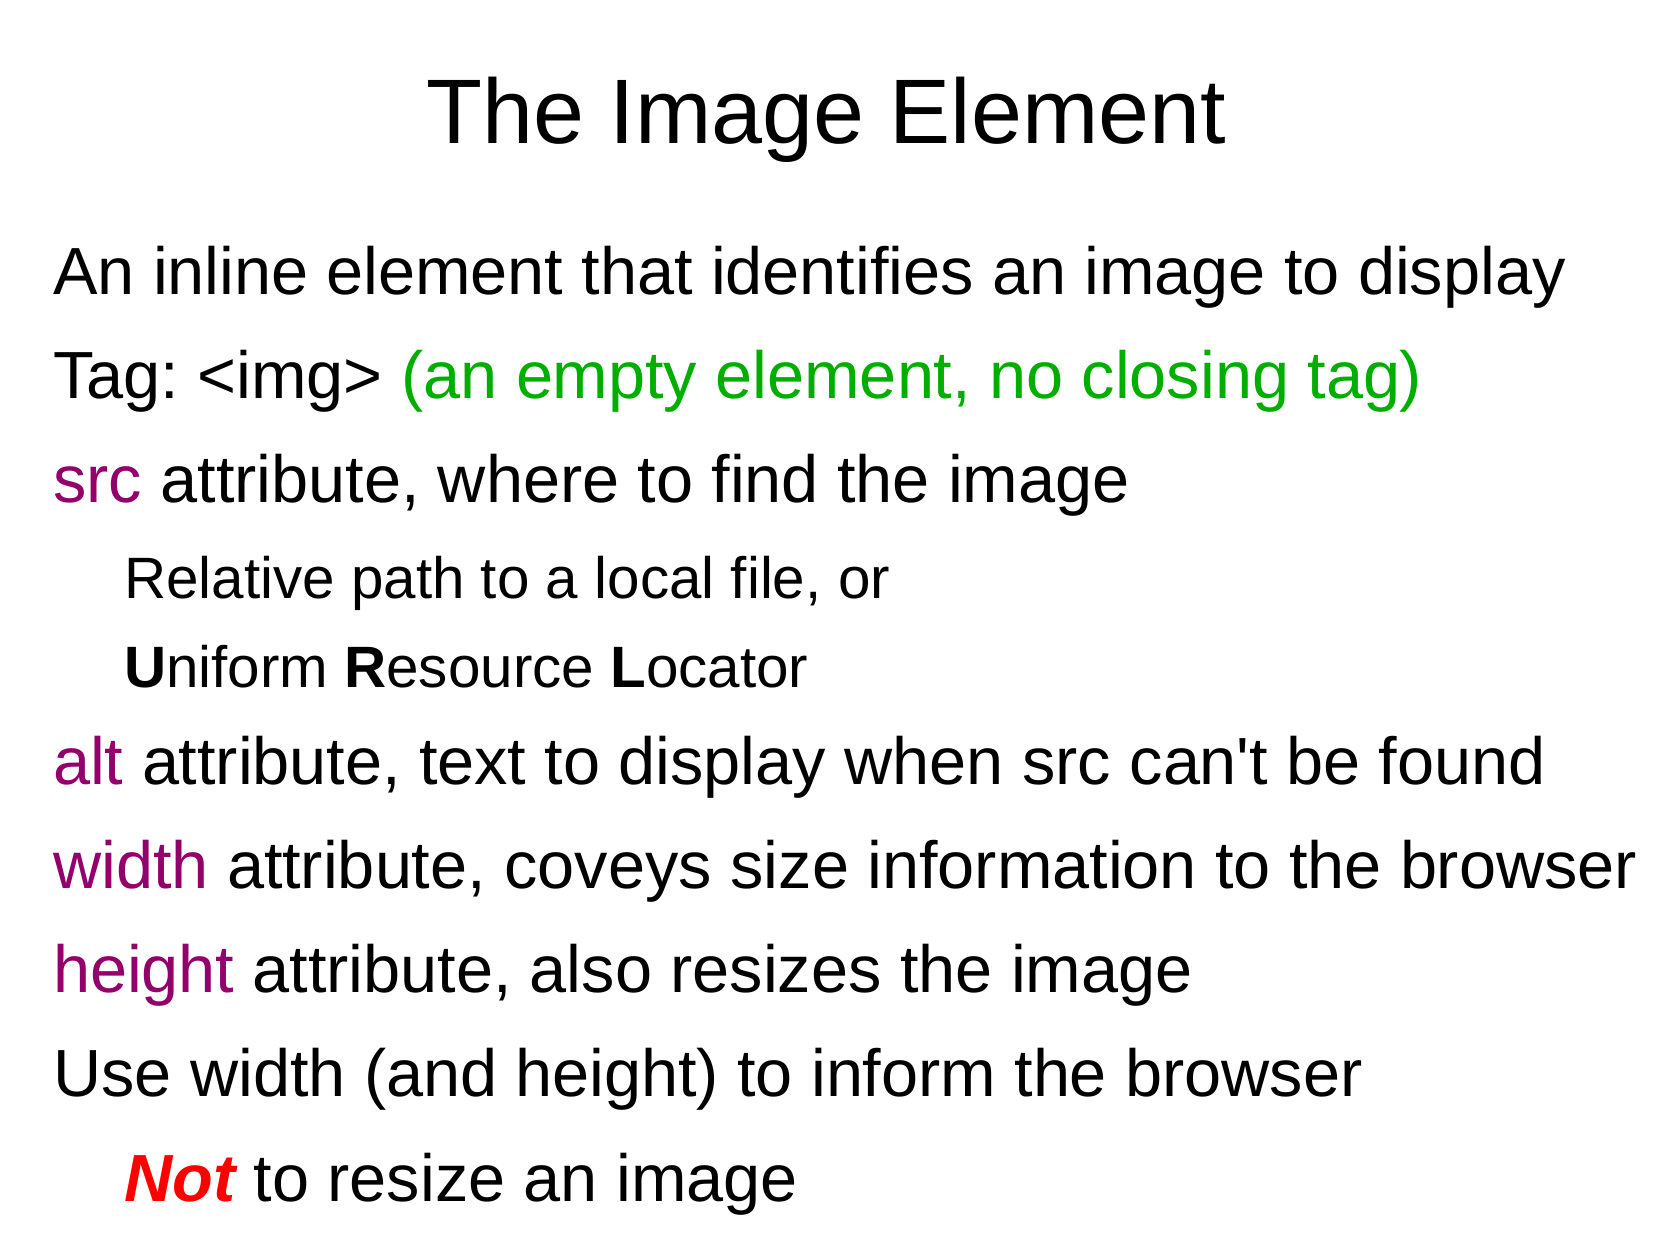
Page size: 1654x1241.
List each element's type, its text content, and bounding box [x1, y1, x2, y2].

title The Image Element [82, 8, 1571, 216]
list An inline element that identifies an image to display Tag: <img> (an empty element, no closing tag) src attribute, where to find the image Relative path to a local file, or Uniform Resource Locator alt attribute, text to display when src can't be found width attribute, coveys size information to the browser height attribute, also resizes the image Use width (and height) to inform the browser Not to resize an image [0, 233, 1654, 1217]
